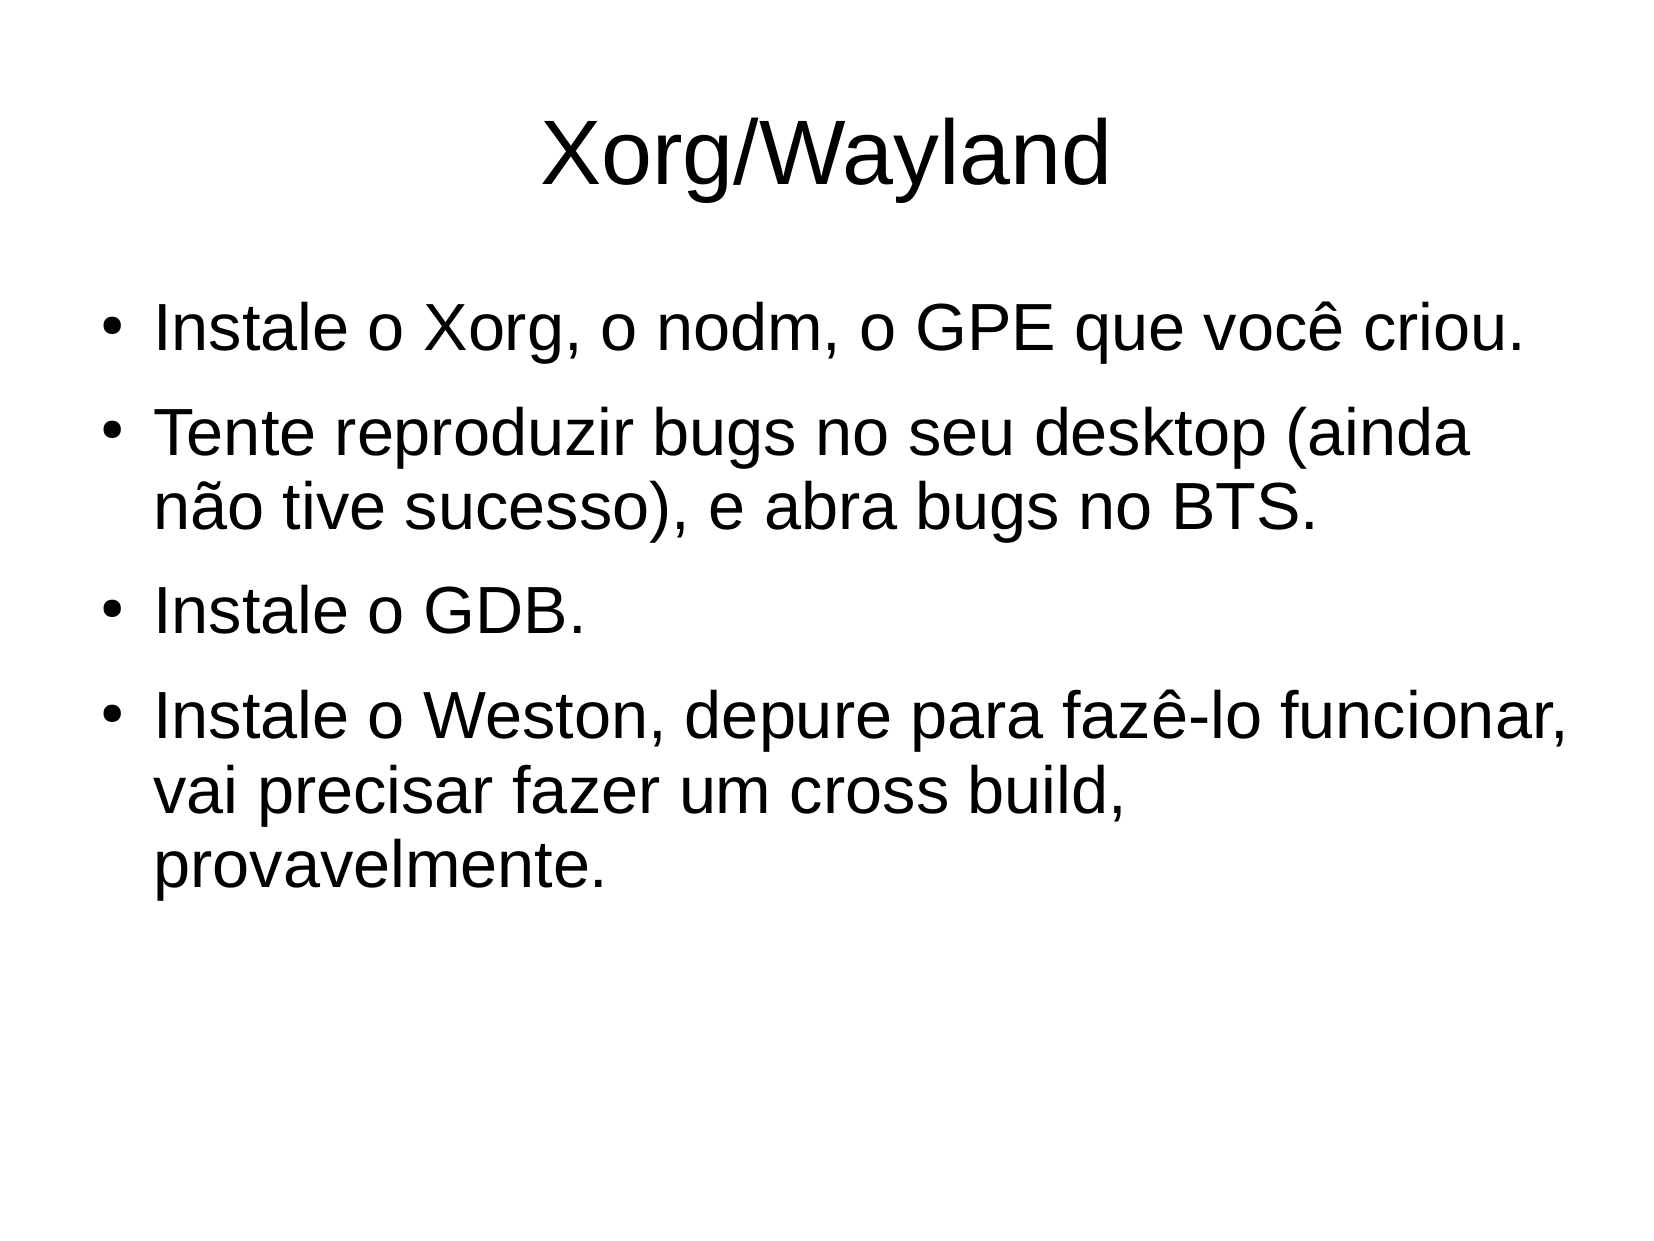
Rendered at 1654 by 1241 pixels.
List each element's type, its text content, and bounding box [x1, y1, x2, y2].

list Instale o Xorg, o nodm, o GPE que você criou. Tente reproduzir bugs no seu desktop (ainda não tive sucesso), e abra bugs no BTS. Instale o GDB. Instale o Weston, depure para fazê-lo funcionar, vai precisar fazer um cross build, provavelmente. [82, 290, 1571, 1010]
title Xorg/Wayland [82, 49, 1571, 257]
